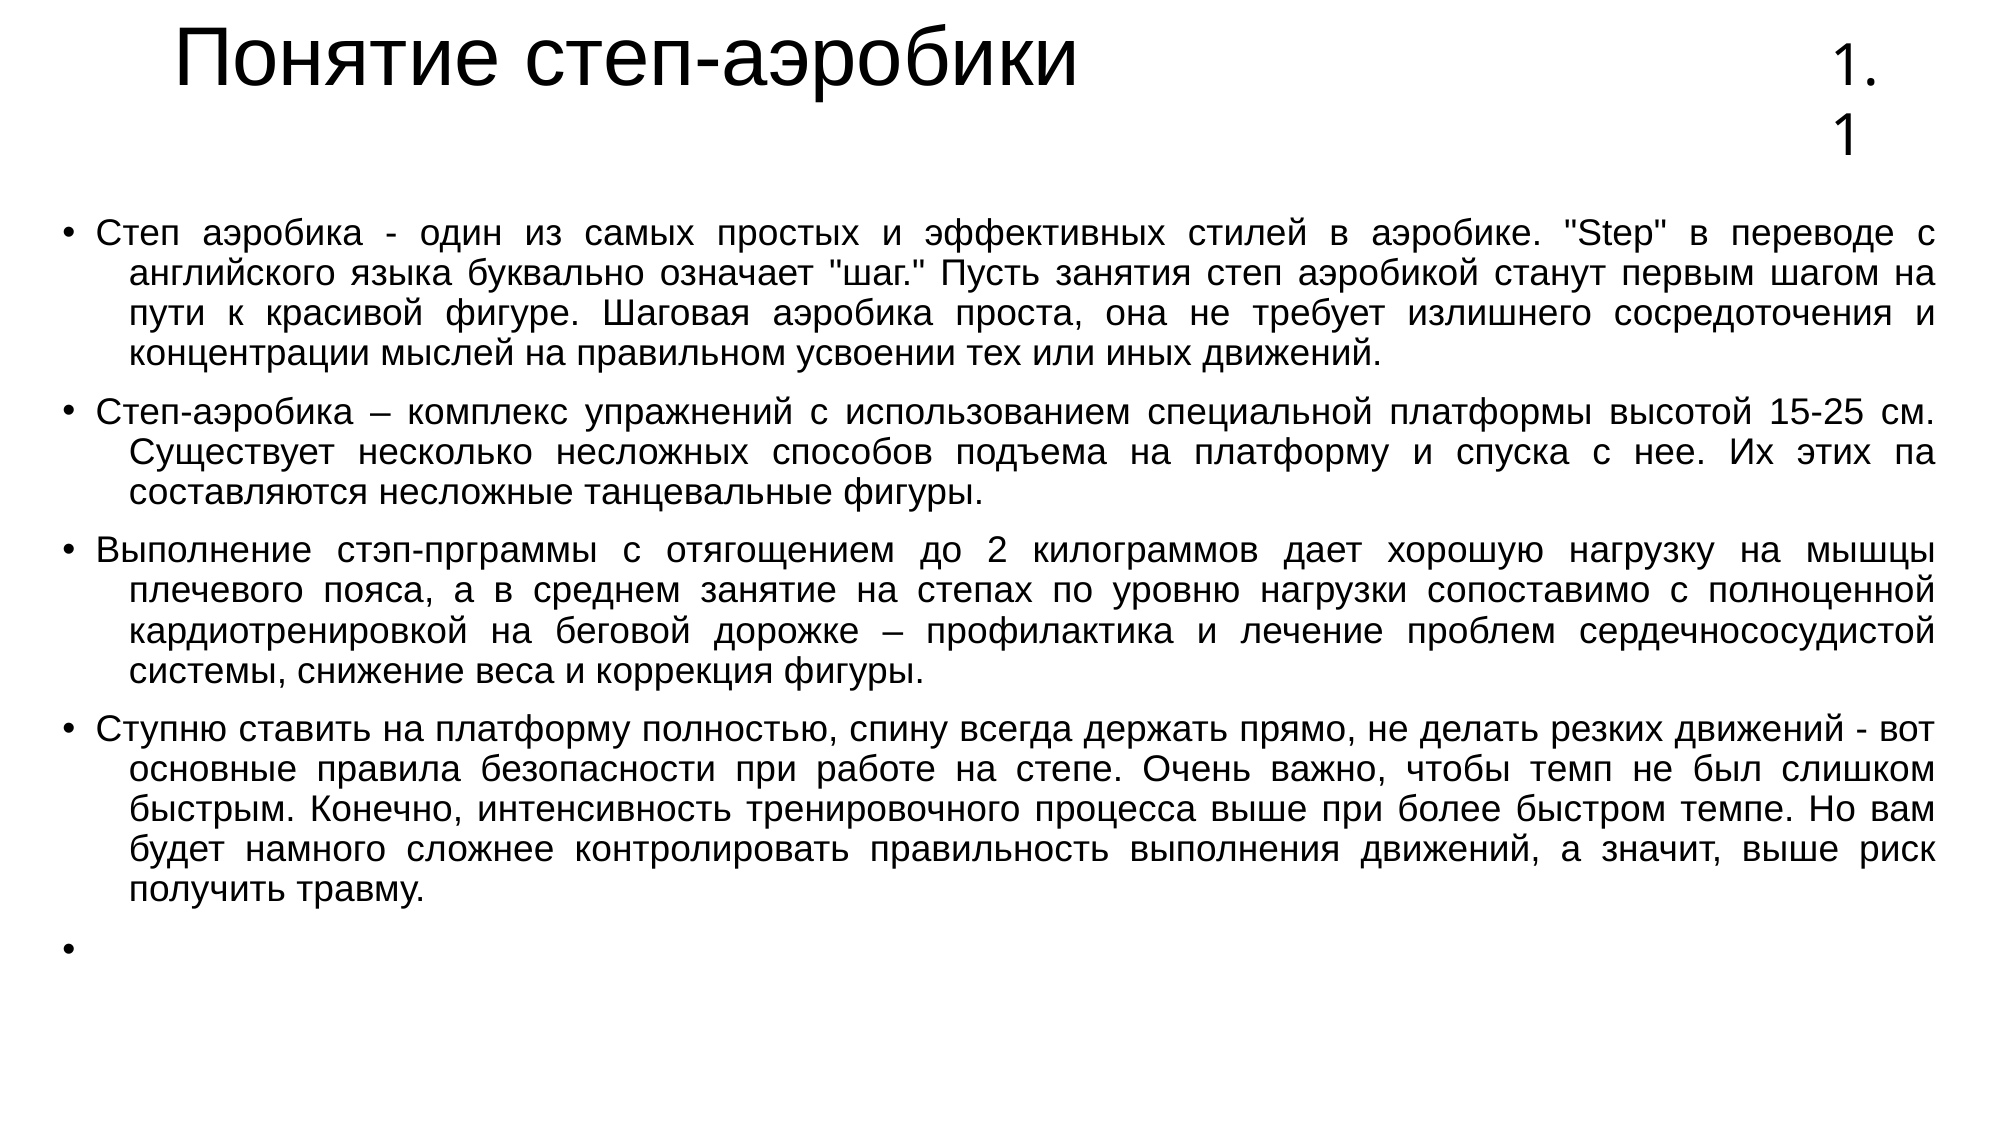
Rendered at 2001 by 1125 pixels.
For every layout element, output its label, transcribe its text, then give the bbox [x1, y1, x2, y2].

text_box 1.1 [1815, 20, 1926, 106]
list Степ аэробика - один из самых простых и эффективных стилей в аэробике. "Step" в переводе с английского языка буквально означает "шаг." Пусть занятия степ аэробикой станут первым шагом на пути к красивой фигуре. Шаговая аэробика проста, она не требует излишнего сосредоточения и концентрации мыслей на правильном усвоении тех или иных движений. Степ-аэробика – комплекс упражнений с использованием специальной платформы высотой 15-25 см. Существует несколько несложных способов подъема на платформу и спуска с нее. Их этих па составляются несложные танцевальные фигуры. Выполнение стэп-прграммы с отягощением до 2 килограммов дает хорошую нагрузку на мышцы плечевого пояса, а в среднем занятие на степах по уровню нагрузки сопоставимо с полноценной кардиотренировкой на беговой дорожке – профилактика и лечение проблем сердечнососудистой системы, снижение веса и коррекция фигуры. Ступню ставить на платформу полностью, спину всегда держать прямо, не делать резких движений - вот основные правила безопасности при работе на степе. Очень важно, чтобы темп не был слишком быстрым. Конечно, интенсивность тренировочного процесса выше при более быстром темпе. Но вам будет намного сложнее контролировать правильность выполнения движений, а значит, выше риск получить травму. [47, 206, 1953, 920]
title Понятие степ-аэробики [158, 0, 1884, 206]
